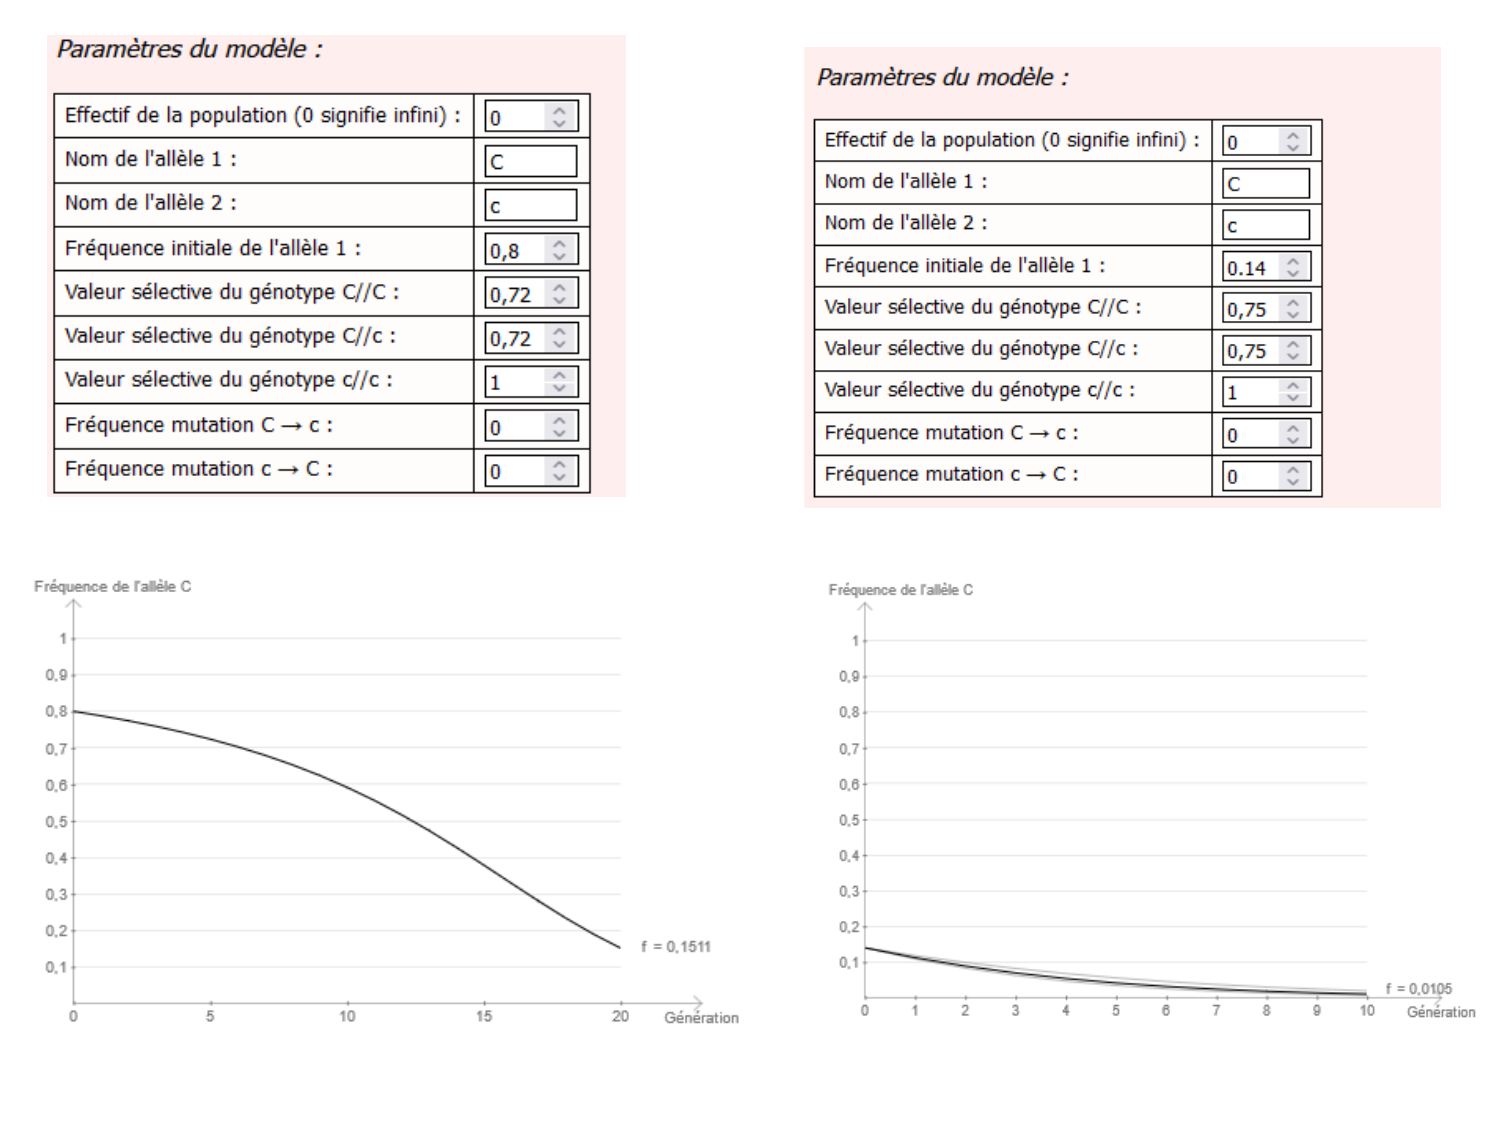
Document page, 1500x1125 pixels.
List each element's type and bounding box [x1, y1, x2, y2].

picture [803, 47, 1441, 508]
picture [23, 555, 1486, 1036]
picture [47, 35, 626, 497]
